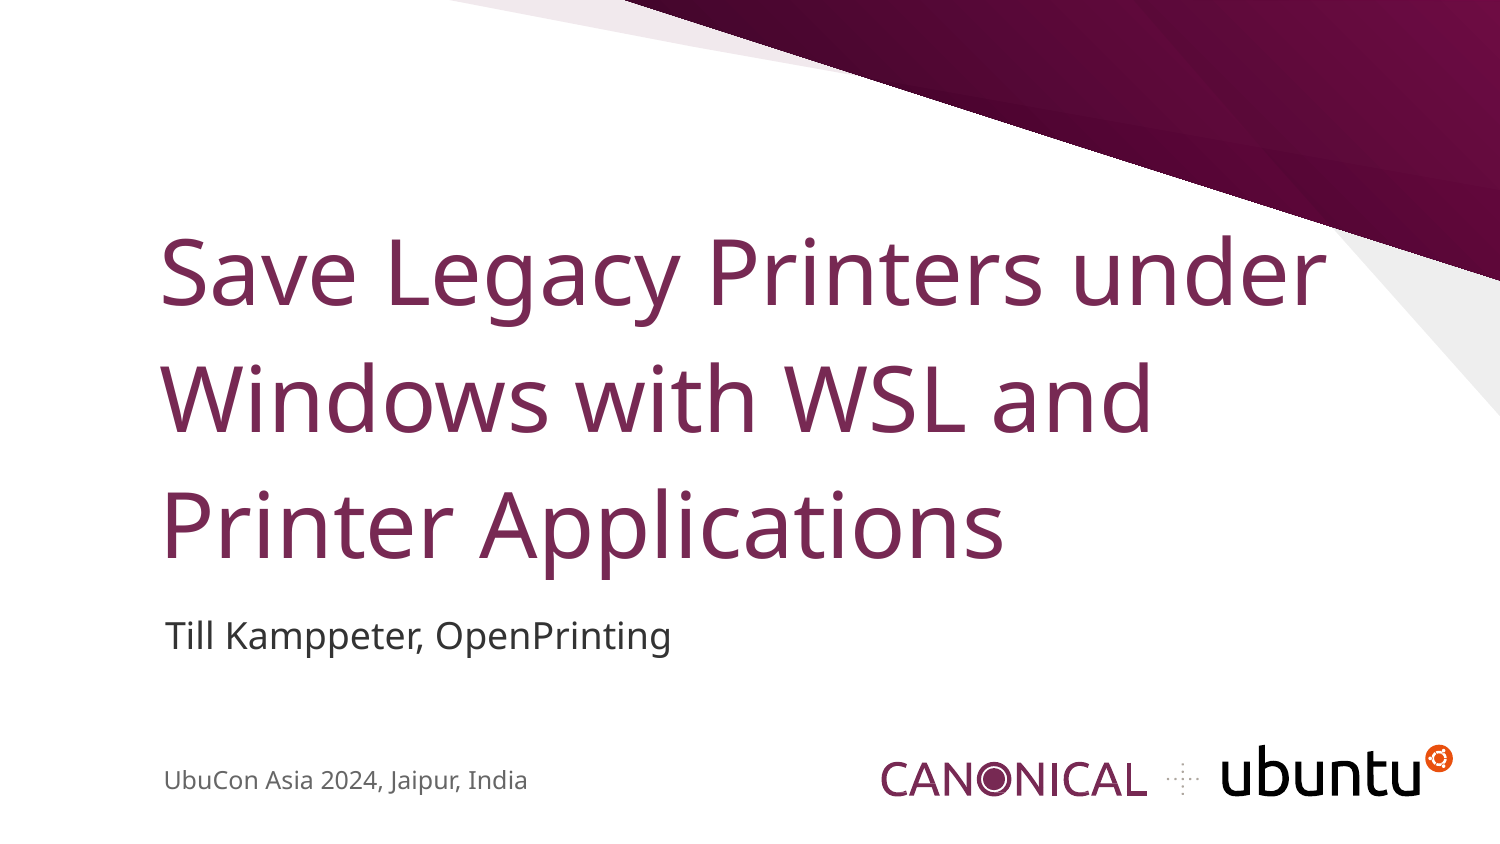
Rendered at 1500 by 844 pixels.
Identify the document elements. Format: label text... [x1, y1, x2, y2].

subtitle Till Kamppeter, OpenPrinting [164, 605, 1239, 727]
subtitle UbuCon Asia 2024, Jaipur, India [152, 754, 695, 821]
title Save Legacy Printers under Windows with WSL and Printer Applications [159, 281, 1341, 577]
